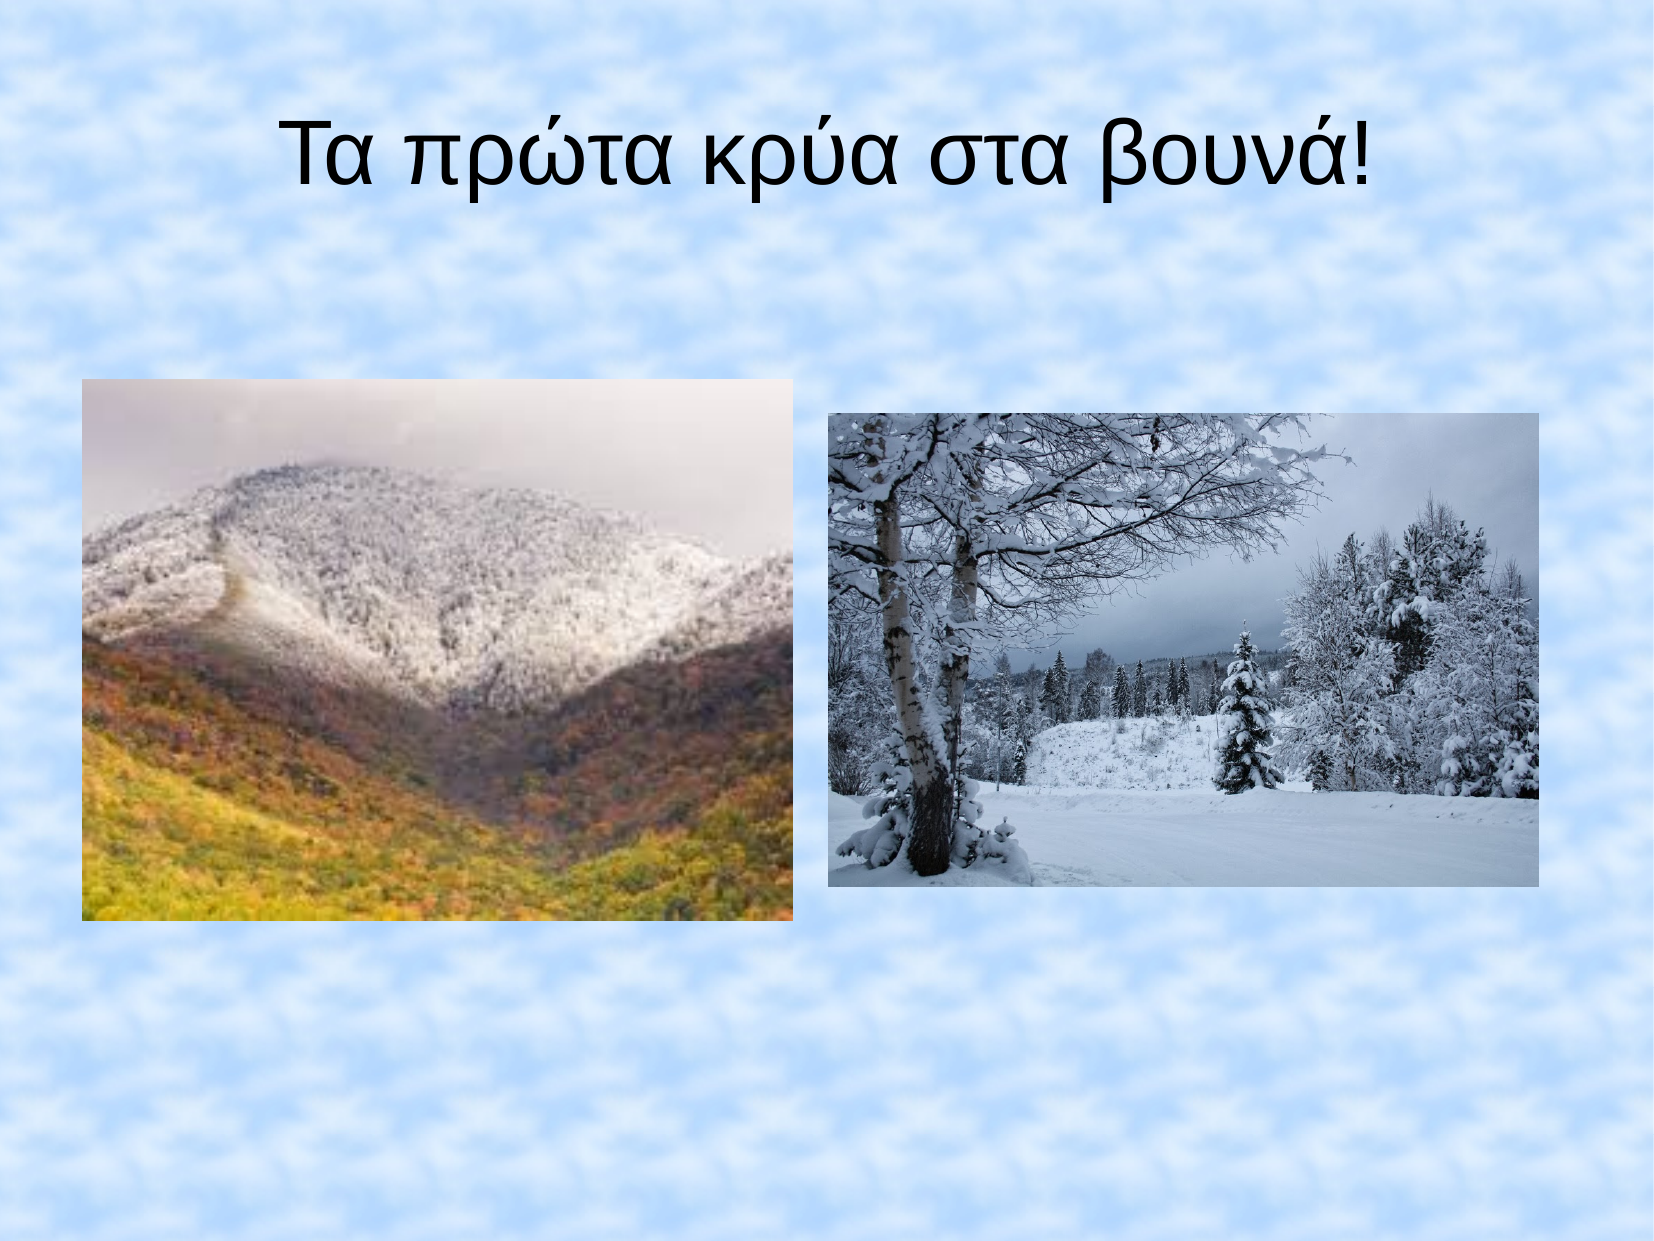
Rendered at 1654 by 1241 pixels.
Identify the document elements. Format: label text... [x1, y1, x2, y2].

picture [0, 0, 1654, 1241]
title Τα πρώτα κρύα στα βουνά! [82, 49, 1571, 257]
